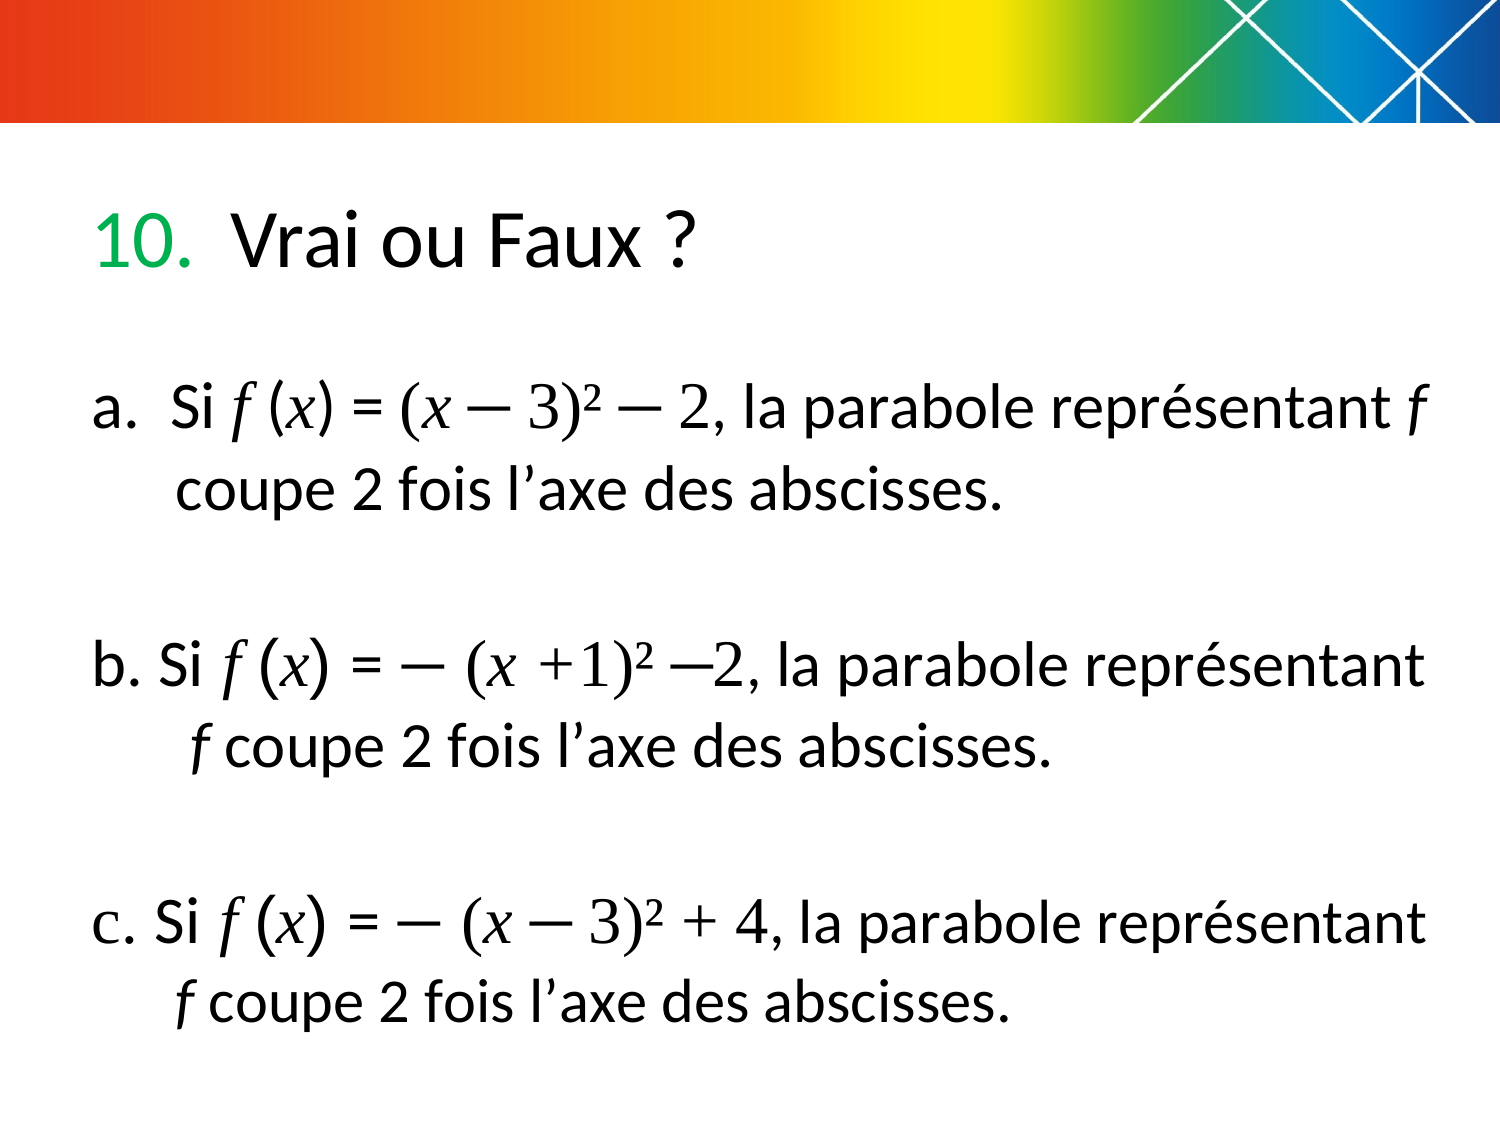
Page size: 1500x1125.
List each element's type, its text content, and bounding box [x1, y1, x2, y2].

text_box a. Si f (x) = (x – 3)² – 2, la parabole représentant f coupe 2 fois l’axe des abscisses. b. Si f (x) = – (x +1)² –2, la parabole représentant f coupe 2 fois l’axe des abscisses. c. Si f (x) = – (x – 3)² + 4, la parabole représentant f coupe 2 fois l’axe des abscisses. [76, 337, 1447, 1125]
picture [0, 0, 1359, 123]
picture [1340, 0, 1500, 123]
title Vrai ou Faux ? [75, 163, 1500, 305]
